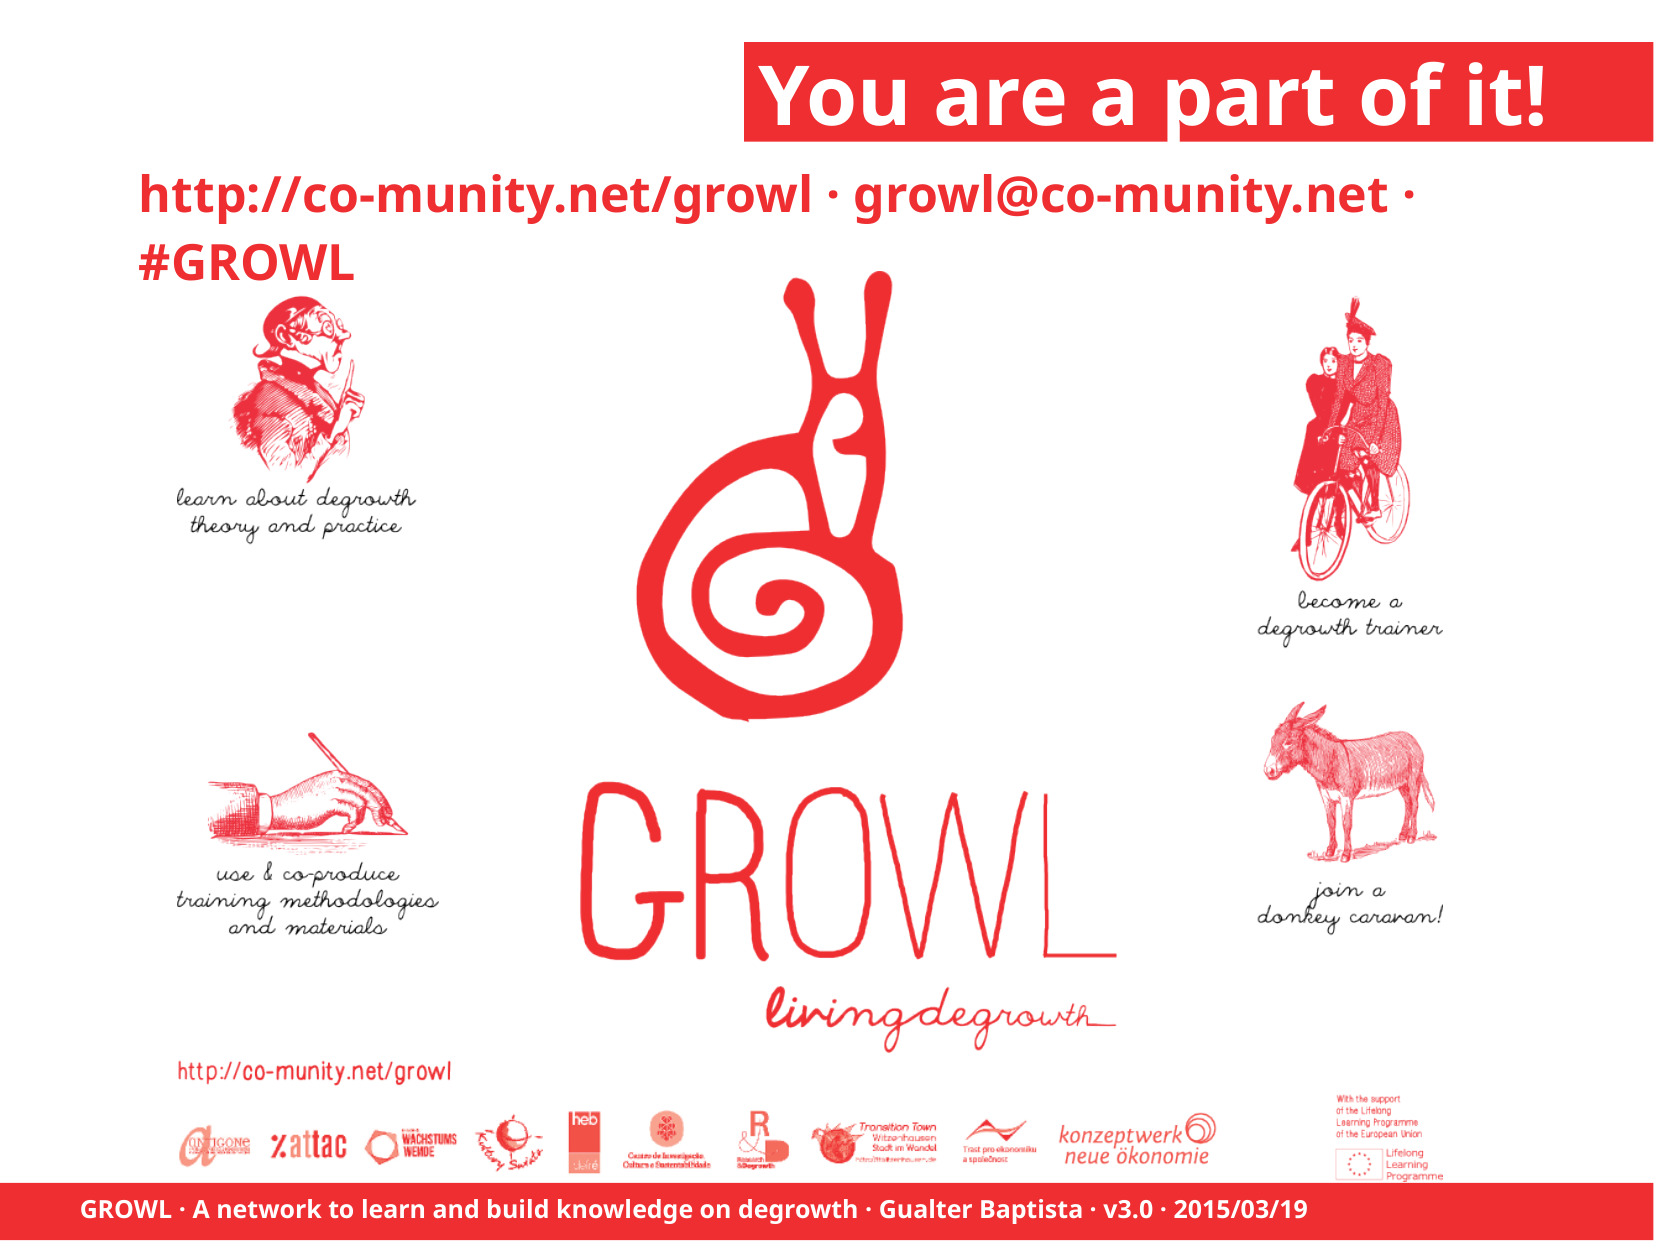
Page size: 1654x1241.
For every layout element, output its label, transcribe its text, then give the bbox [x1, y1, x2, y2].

list http://co-munity.net/growl · growl@co-munity.net · #GROWL [124, 154, 1596, 344]
picture [177, 344, 1443, 1182]
title You are a part of it! [744, 42, 1654, 142]
